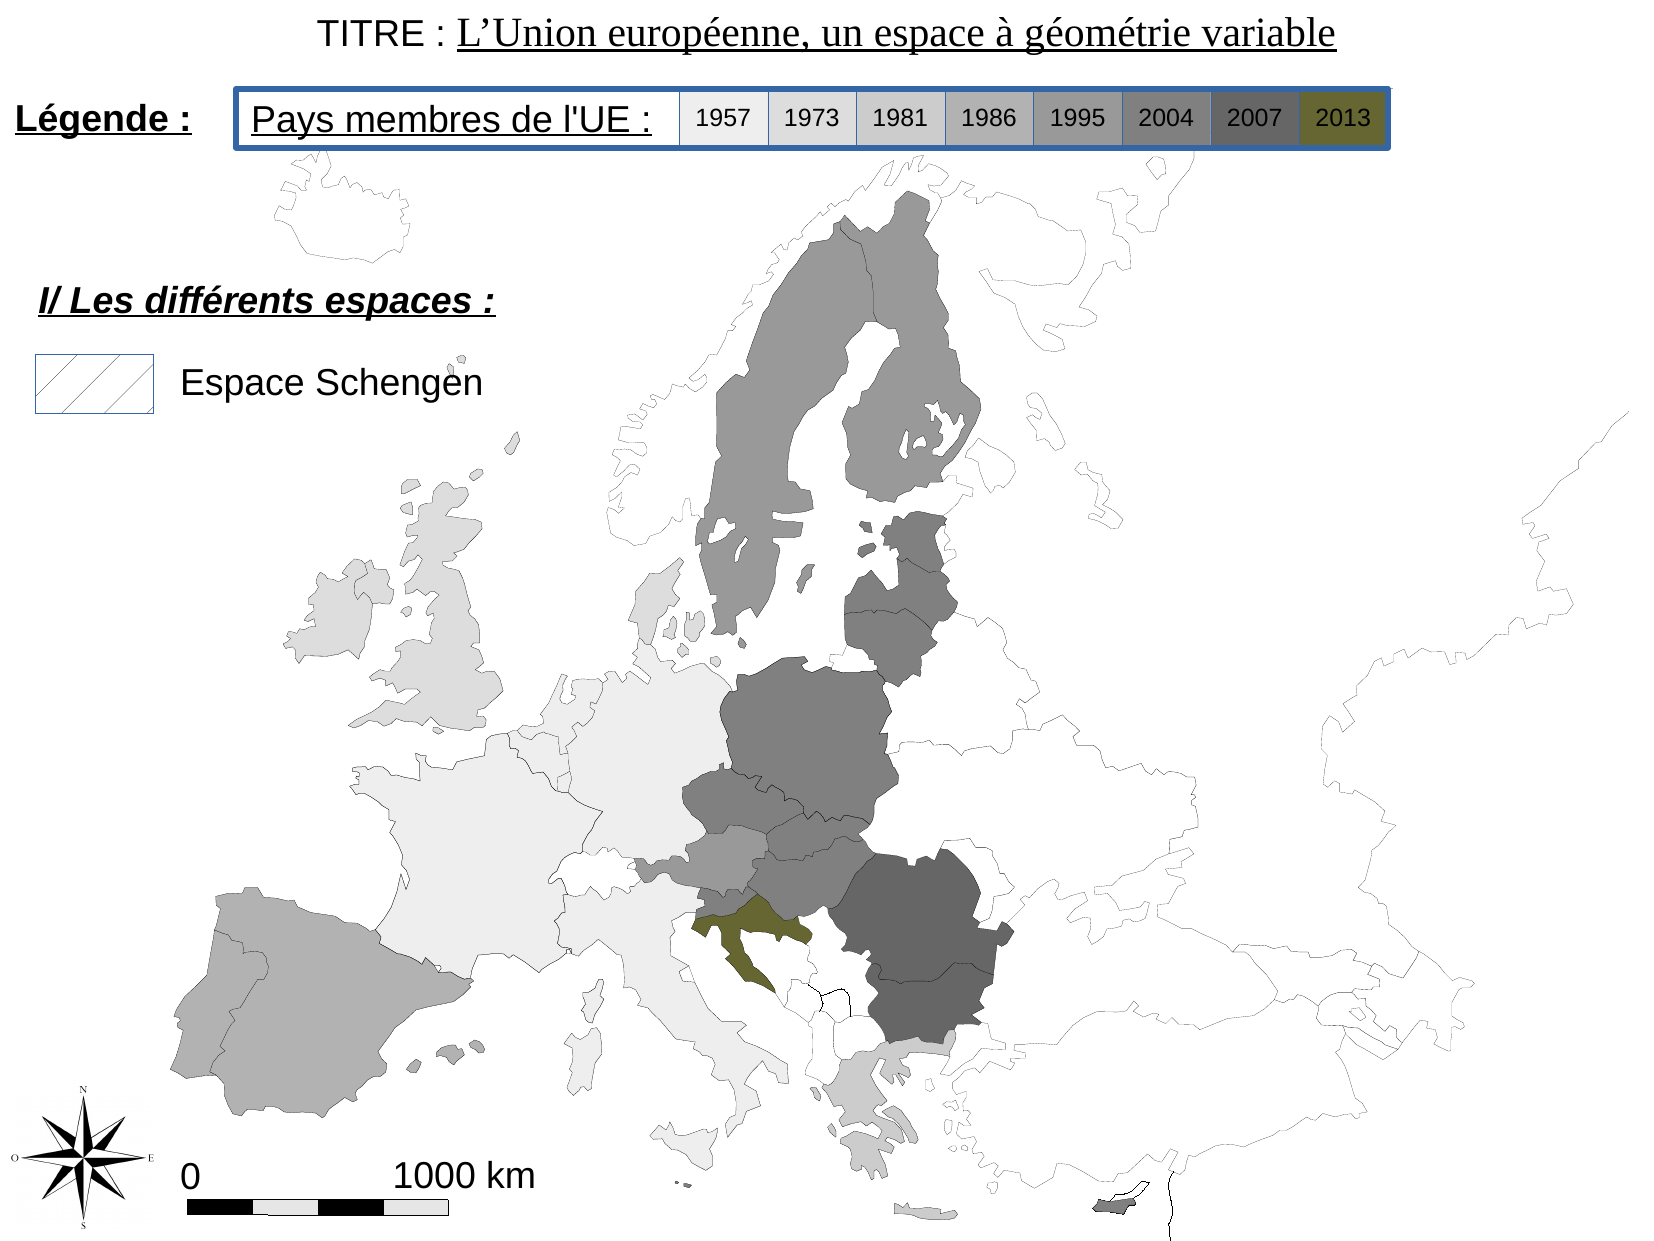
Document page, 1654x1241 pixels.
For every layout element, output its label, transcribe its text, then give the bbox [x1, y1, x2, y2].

text_box [809, 1087, 821, 1101]
text_box [406, 1059, 422, 1073]
text_box Pays membres de l'UE : [236, 90, 680, 148]
text_box [710, 656, 721, 668]
text_box 2013 [1300, 92, 1385, 145]
text_box 1973 [767, 92, 857, 145]
text_box [563, 1027, 602, 1096]
text_box Espace Schengen [165, 354, 520, 412]
picture [11, 1086, 154, 1229]
text_box [35, 354, 154, 414]
text_box [400, 501, 413, 515]
text_box [662, 616, 677, 640]
text_box [469, 468, 484, 481]
text_box 1000 km [377, 1147, 556, 1205]
text_box [283, 558, 394, 664]
text_box [925, 1078, 935, 1092]
text_box [986, 1181, 998, 1194]
text_box [401, 479, 421, 494]
text_box [400, 606, 412, 617]
text_box [436, 1044, 465, 1065]
text_box [677, 643, 689, 658]
text_box 2004 [1123, 92, 1211, 145]
text_box [1092, 1198, 1136, 1215]
text_box [796, 564, 815, 594]
text_box [894, 1202, 958, 1220]
text_box [649, 1121, 718, 1171]
text_box [187, 1199, 449, 1216]
text_box I/ Les différents espaces : [23, 271, 526, 329]
text_box [351, 734, 601, 979]
text_box [274, 151, 411, 264]
text_box [683, 1183, 692, 1188]
text_box [857, 542, 877, 558]
text_box 2007 [1211, 92, 1300, 145]
text_box [942, 1099, 959, 1111]
text_box [737, 637, 747, 649]
text_box [582, 980, 603, 1022]
text_box [432, 727, 444, 735]
text_box [721, 657, 898, 823]
text_box [468, 1039, 485, 1053]
text_box [961, 1144, 968, 1151]
text_box [684, 610, 705, 642]
text_box TITRE : L’Union européenne, un espace à géométrie variable [88, 2, 1565, 65]
text_box [944, 1119, 953, 1135]
text_box 1995 [1034, 92, 1123, 145]
text_box Légende : [0, 89, 233, 147]
text_box [1145, 156, 1166, 180]
text_box [827, 1123, 836, 1138]
text_box 1981 [857, 92, 945, 145]
text_box [859, 521, 873, 533]
text_box 1957 [680, 92, 767, 145]
text_box [507, 70, 1643, 1189]
text_box 1986 [945, 92, 1034, 145]
text_box [348, 481, 504, 731]
text_box [948, 1145, 957, 1152]
text_box [170, 887, 474, 1118]
text_box [504, 431, 520, 455]
text_box 0 [165, 1147, 213, 1205]
